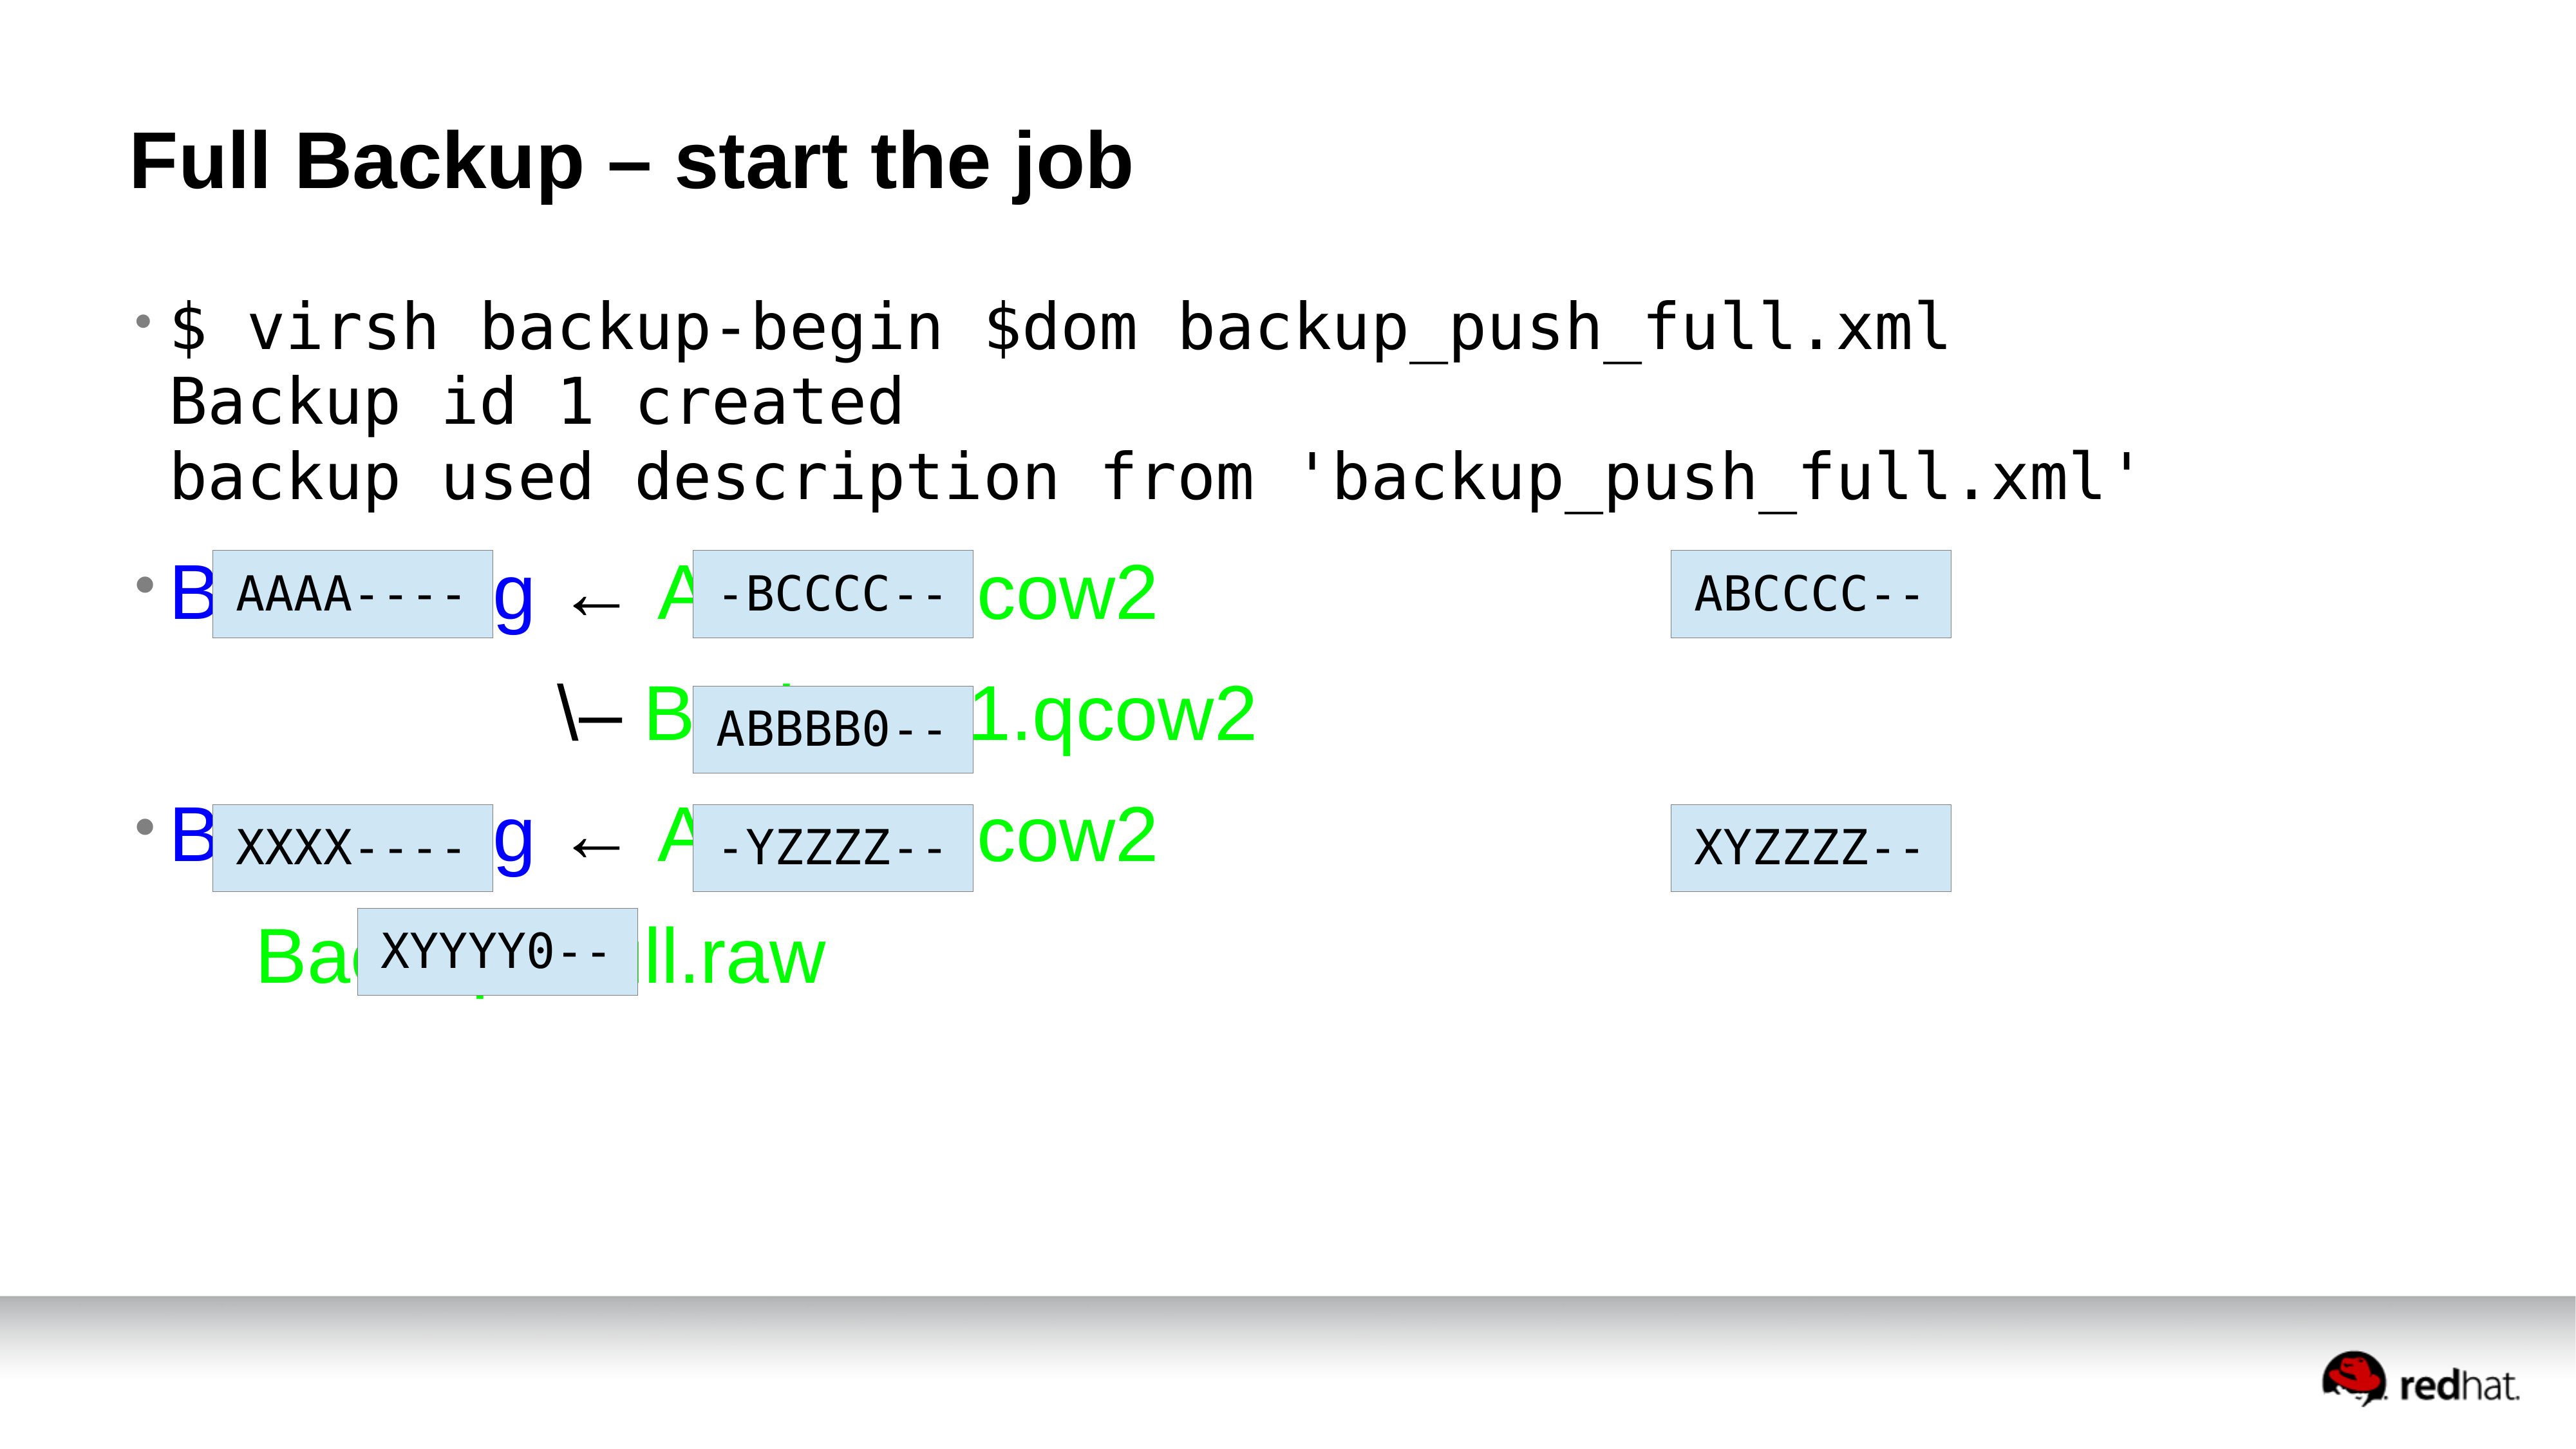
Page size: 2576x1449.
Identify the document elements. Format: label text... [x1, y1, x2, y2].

text_box ABBBB0-- [693, 686, 973, 773]
text_box XYYYY0-- [357, 908, 638, 996]
text_box AAAA---- [212, 550, 493, 638]
text_box -BCCCC-- [693, 550, 973, 638]
title Full Backup – start the job [129, 100, 2261, 222]
text_box -YZZZZ-- [693, 804, 973, 892]
text_box XXXX---- [212, 804, 493, 892]
text_box ABCCCC-- [1671, 550, 1951, 638]
text_box XYZZZZ-- [1671, 804, 1951, 892]
picture [0, 0, 2576, 1446]
list $ virsh backup-begin $dom backup_push_full.xml Backup id 1 created backup used description from 'backup_push_full.xml' Base1.img ← Active1.qcow2 \– Backup1.1.qcow2 Base2.img ← Active2.qcow2 Backup2.full.raw [123, 289, 2425, 1208]
